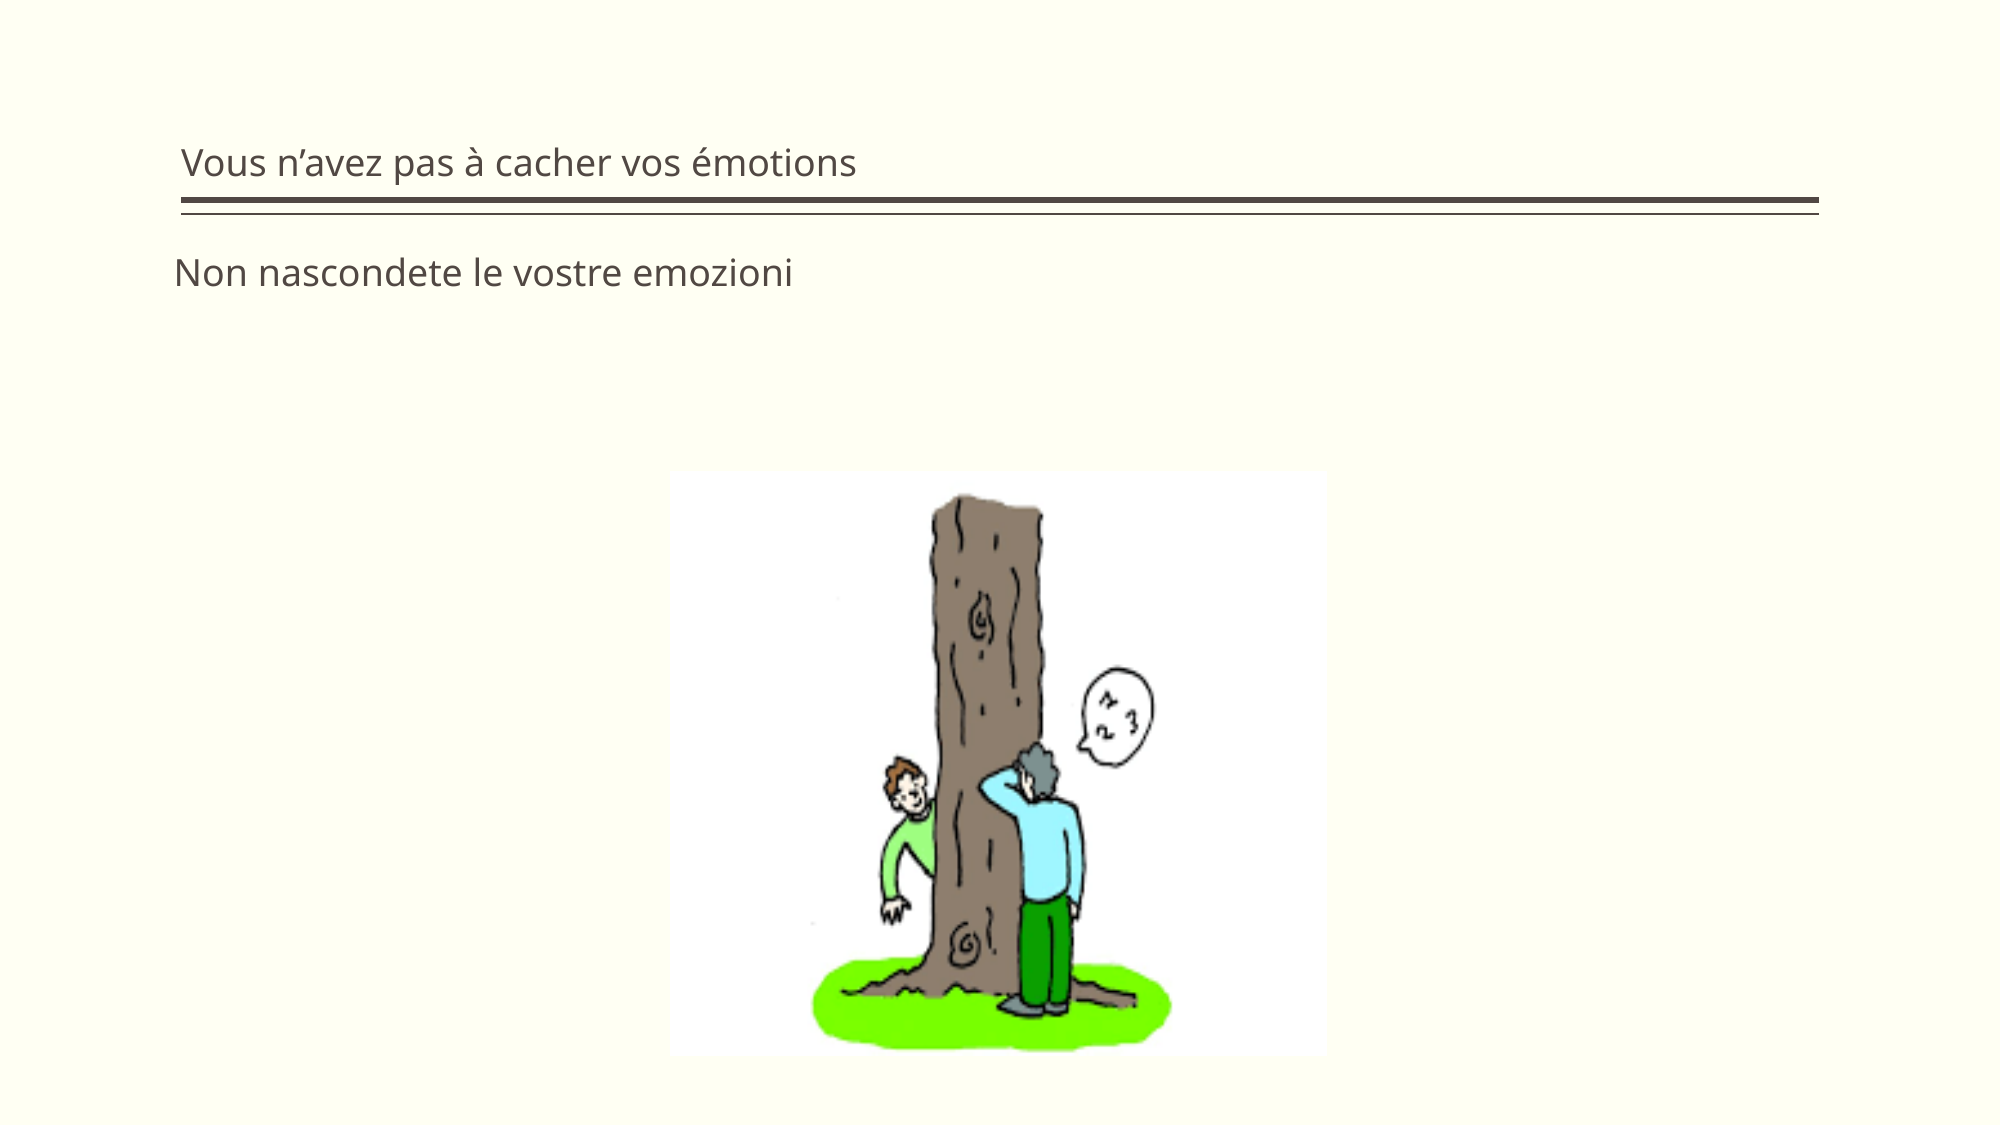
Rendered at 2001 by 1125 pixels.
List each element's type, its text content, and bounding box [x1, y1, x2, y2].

picture [670, 471, 1327, 1056]
title Vous n’avez pas à cacher vos émotions [181, 12, 1819, 193]
text_box Non nascondete le vostre emozioni [158, 246, 1795, 304]
